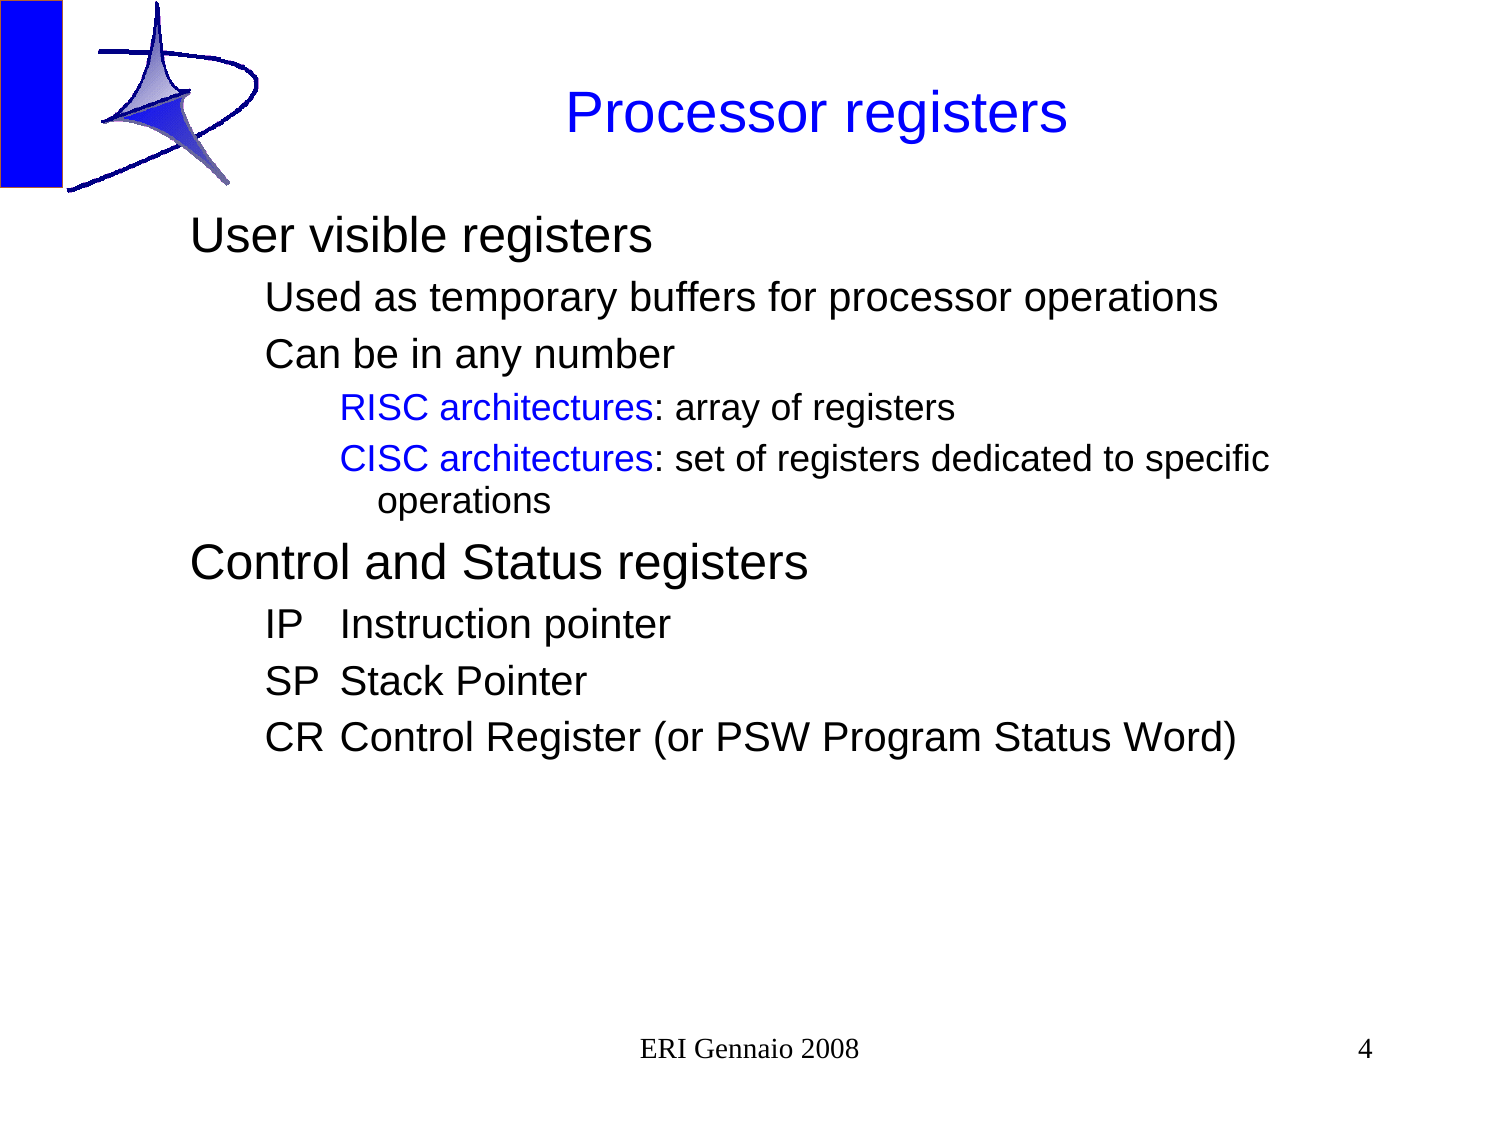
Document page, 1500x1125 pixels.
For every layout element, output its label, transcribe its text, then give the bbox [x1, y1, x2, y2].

title Processor registers [174, 61, 1425, 164]
picture [62, 0, 263, 197]
list User visible registers Used as temporary buffers for processor operations Can be in any number RISC architectures: array of registers CISC architectures: set of registers dedicated to specific operations Control and Status registers IP Instruction pointer SP Stack Pointer CR Control Register (or PSW Program Status Word) [174, 200, 1425, 863]
